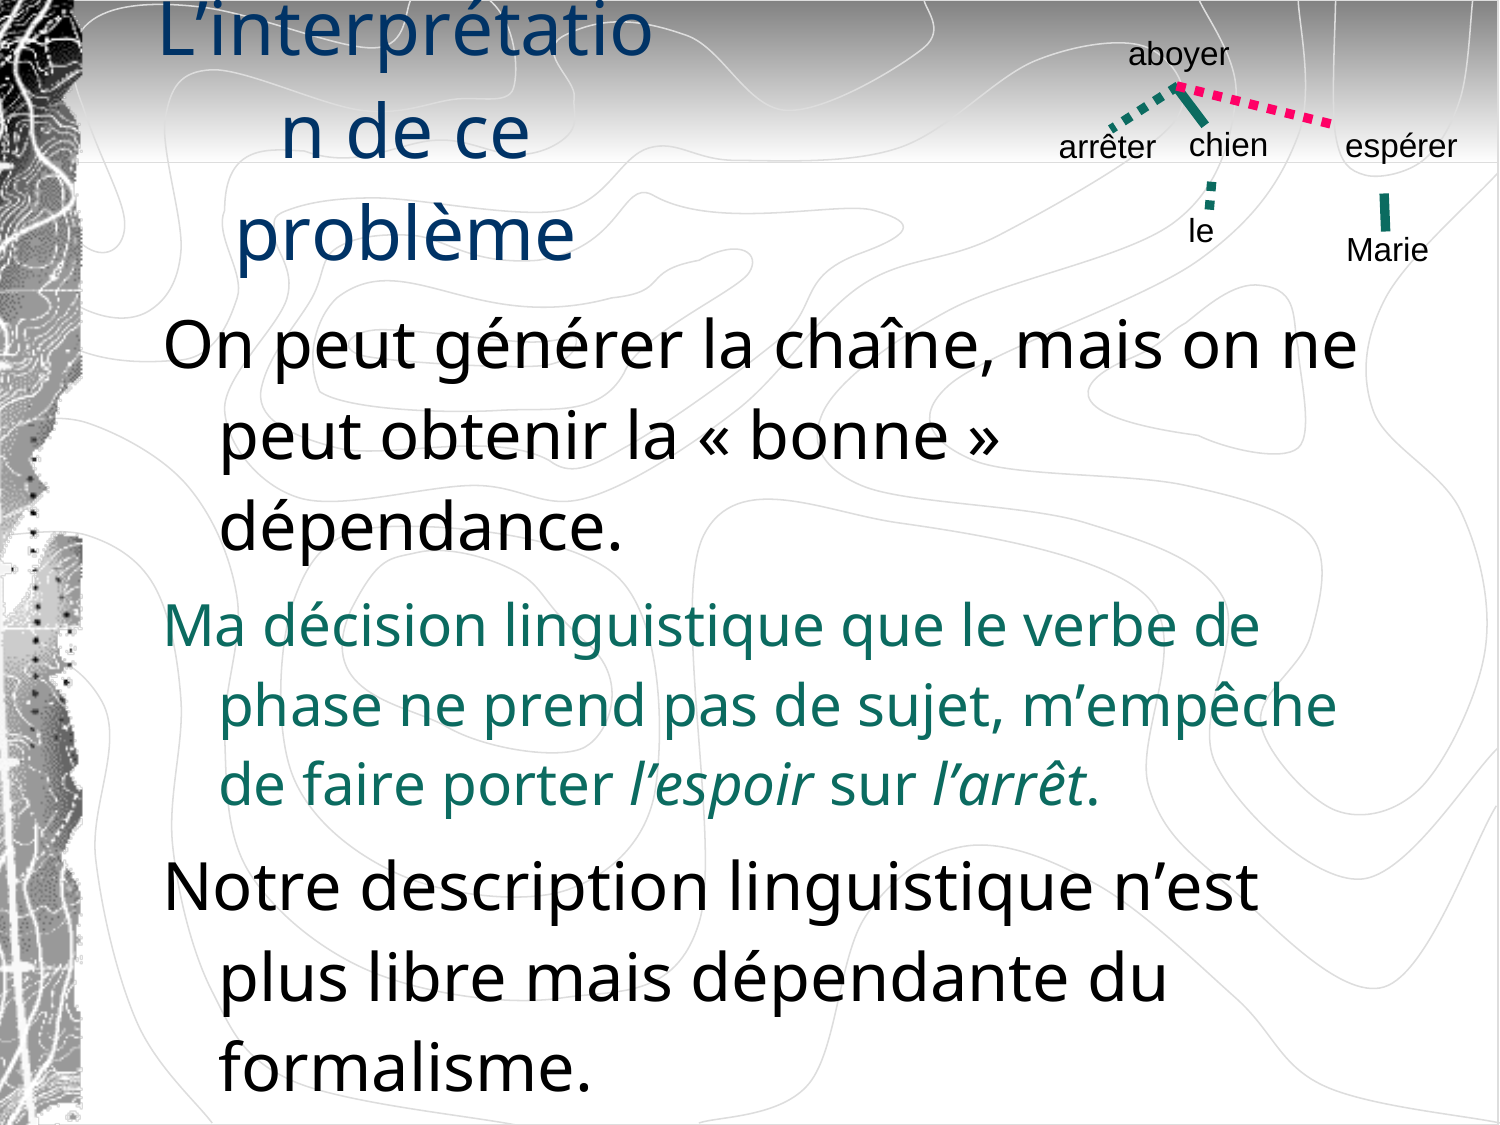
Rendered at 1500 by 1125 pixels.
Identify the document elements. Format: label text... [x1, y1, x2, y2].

text_box espérer [1345, 127, 1467, 186]
text_box arrêter [1058, 128, 1185, 181]
text_box aboyer [1128, 34, 1261, 86]
text_box Marie [1346, 231, 1475, 284]
list On peut générer la chaîne, mais on ne peut obtenir la « bonne » dépendance. Ma décision linguistique que le verbe de phase ne prend pas de sujet, m’empêche de faire porter l’espoir sur l’arrêt. Notre description linguistique n’est plus libre mais dépendante du formalisme. [147, 290, 1392, 985]
text_box le [1188, 212, 1287, 265]
title L’interprétation de ce problème [117, 31, 680, 227]
text_box chien [1188, 126, 1288, 179]
